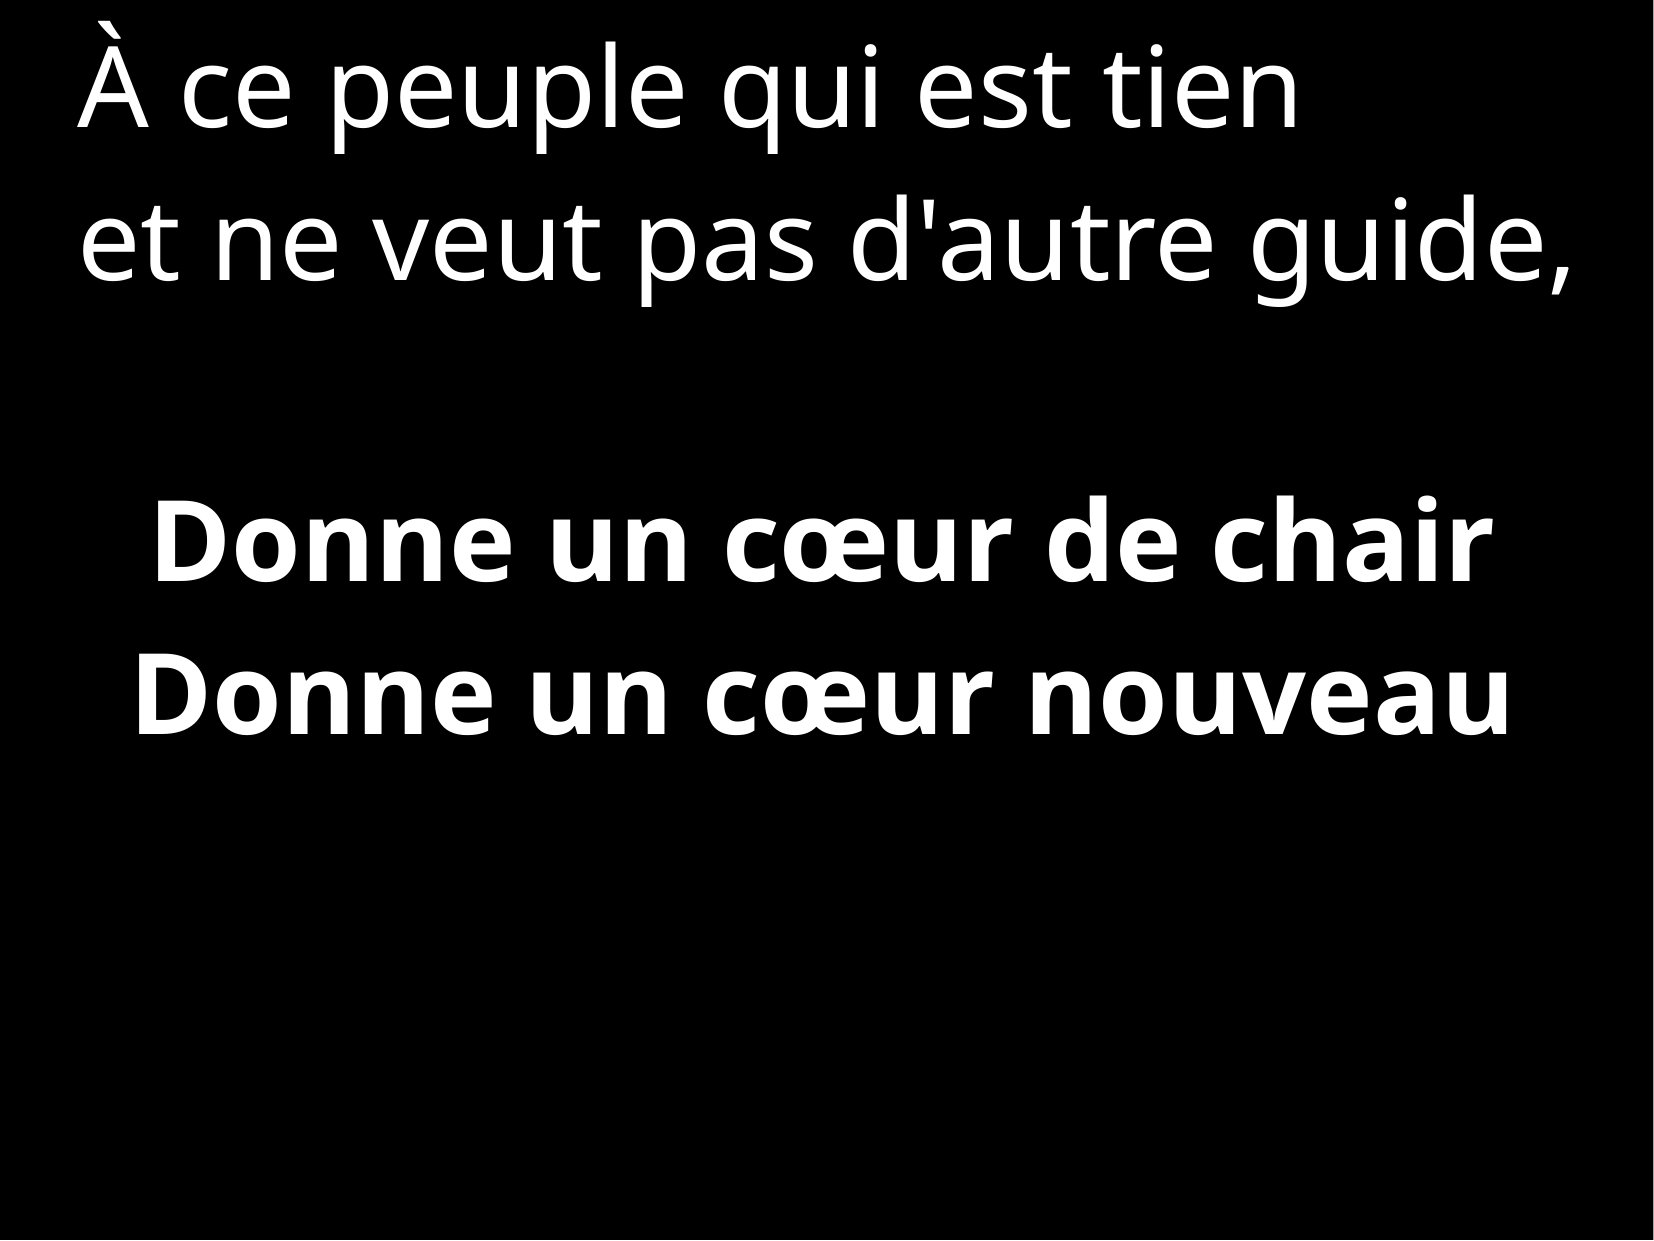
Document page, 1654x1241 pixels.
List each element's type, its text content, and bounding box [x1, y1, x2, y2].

text_box À ce peuple qui est tien et ne veut pas d'autre guide, Donne un cœur de chair Donne un cœur nouveau [0, 0, 1654, 1241]
